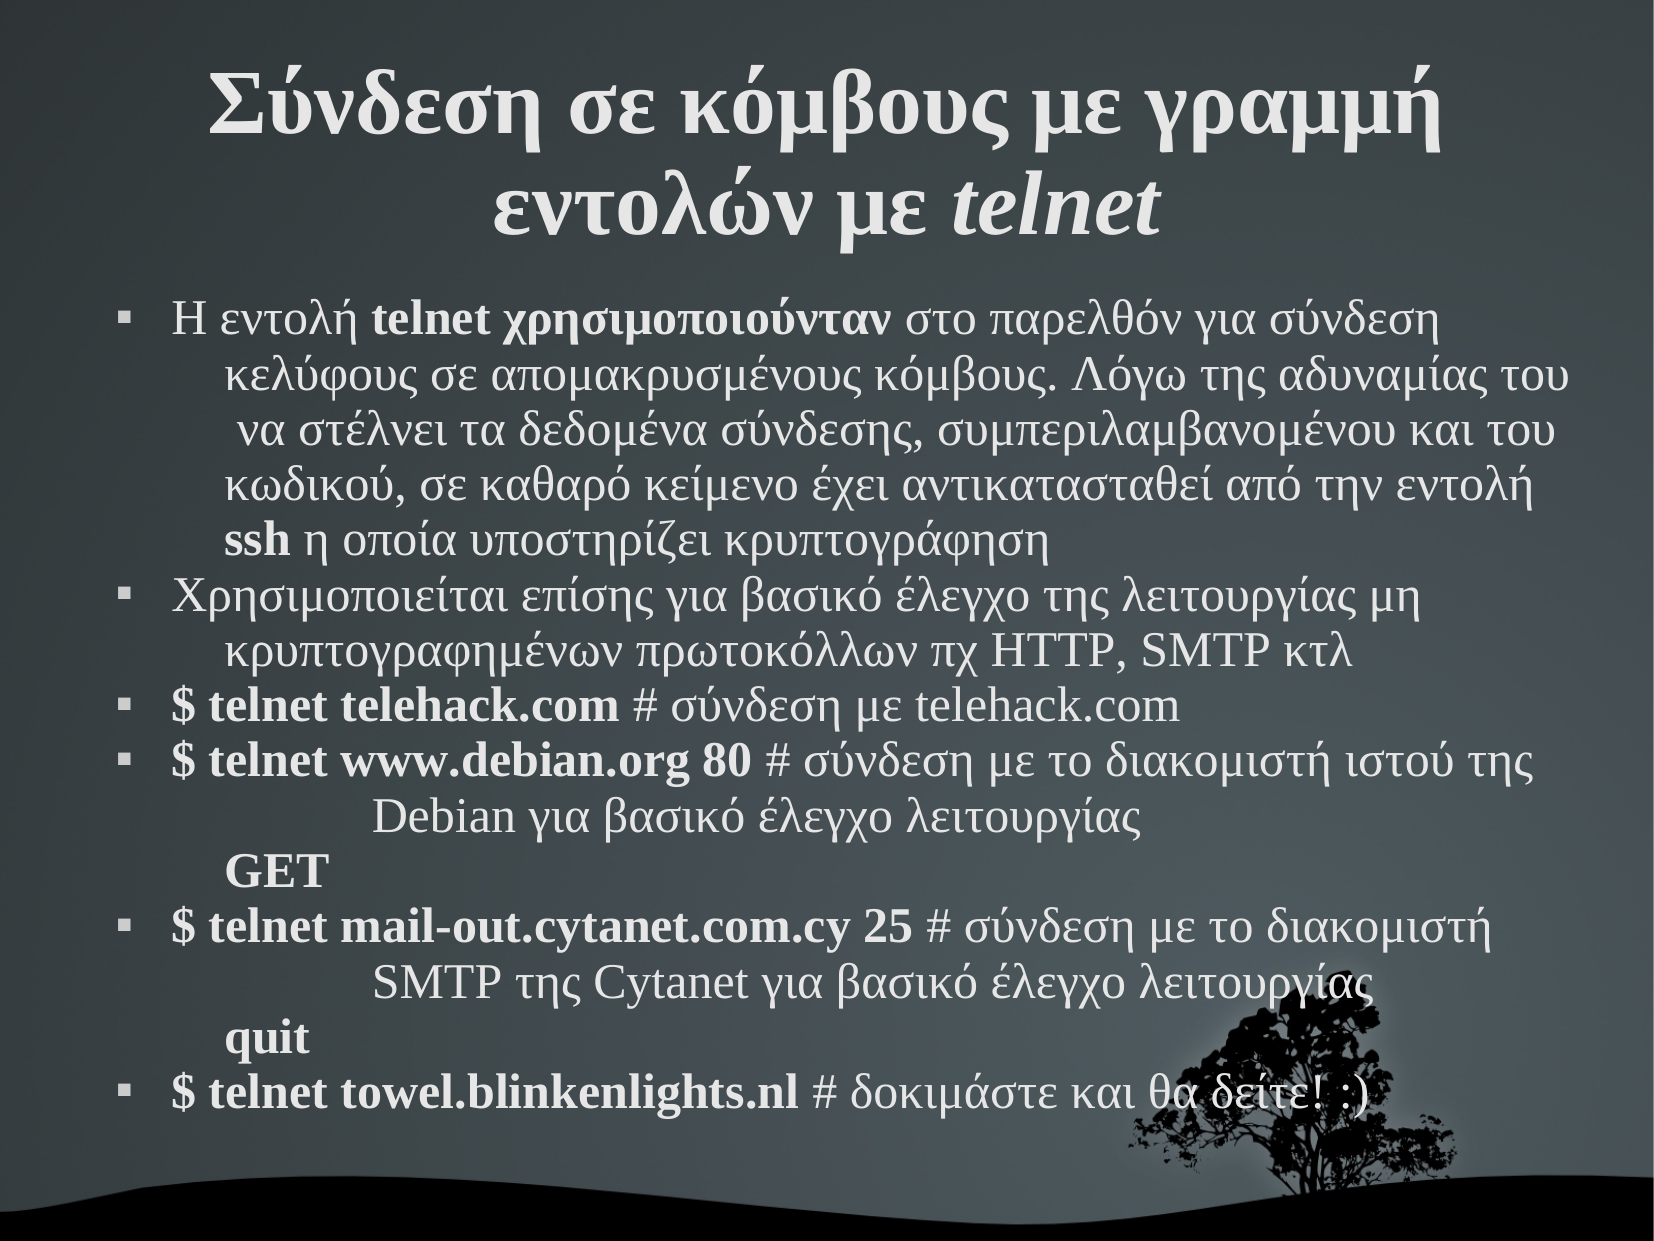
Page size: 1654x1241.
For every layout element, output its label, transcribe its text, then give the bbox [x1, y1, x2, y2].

title Σύνδεση σε κόμβους με γραμμή εντολών με telnet [82, 33, 1571, 273]
picture [0, 0, 1654, 1241]
list H εντολή telnet χρησιμοποιούνταν στο παρελθόν για σύνδεση κελύφους σε απομακρυσμένους κόμβους. Λόγω της αδυναμίας του να στέλνει τα δεδομένα σύνδεσης, συμπεριλαμβανομένου και του κωδικού, σε καθαρό κείμενο έχει αντικατασταθεί από την εντολή ssh η οποία υποστηρίζει κρυπτογράφηση Χρησιμοποιείται επίσης για βασικό έλεγχο της λειτουργίας μη κρυπτογραφημένων πρωτοκόλλων πχ HTTP, SMTP κτλ $ telnet telehack.com # σύνδεση με telehack.com $ telnet www.debian.org 80 # σύνδεση με το διακομιστή ιστού της Debian για βασικό έλεγχο λειτουργίας GET $ telnet mail-out.cytanet.com.cy 25 # σύνδεση με το διακομιστή SMTP της Cytanet για βασικό έλεγχο λειτουργίας quit $ telnet towel.blinkenlights.nl # δοκιμάστε και θα δείτε! :) [82, 290, 1571, 1241]
